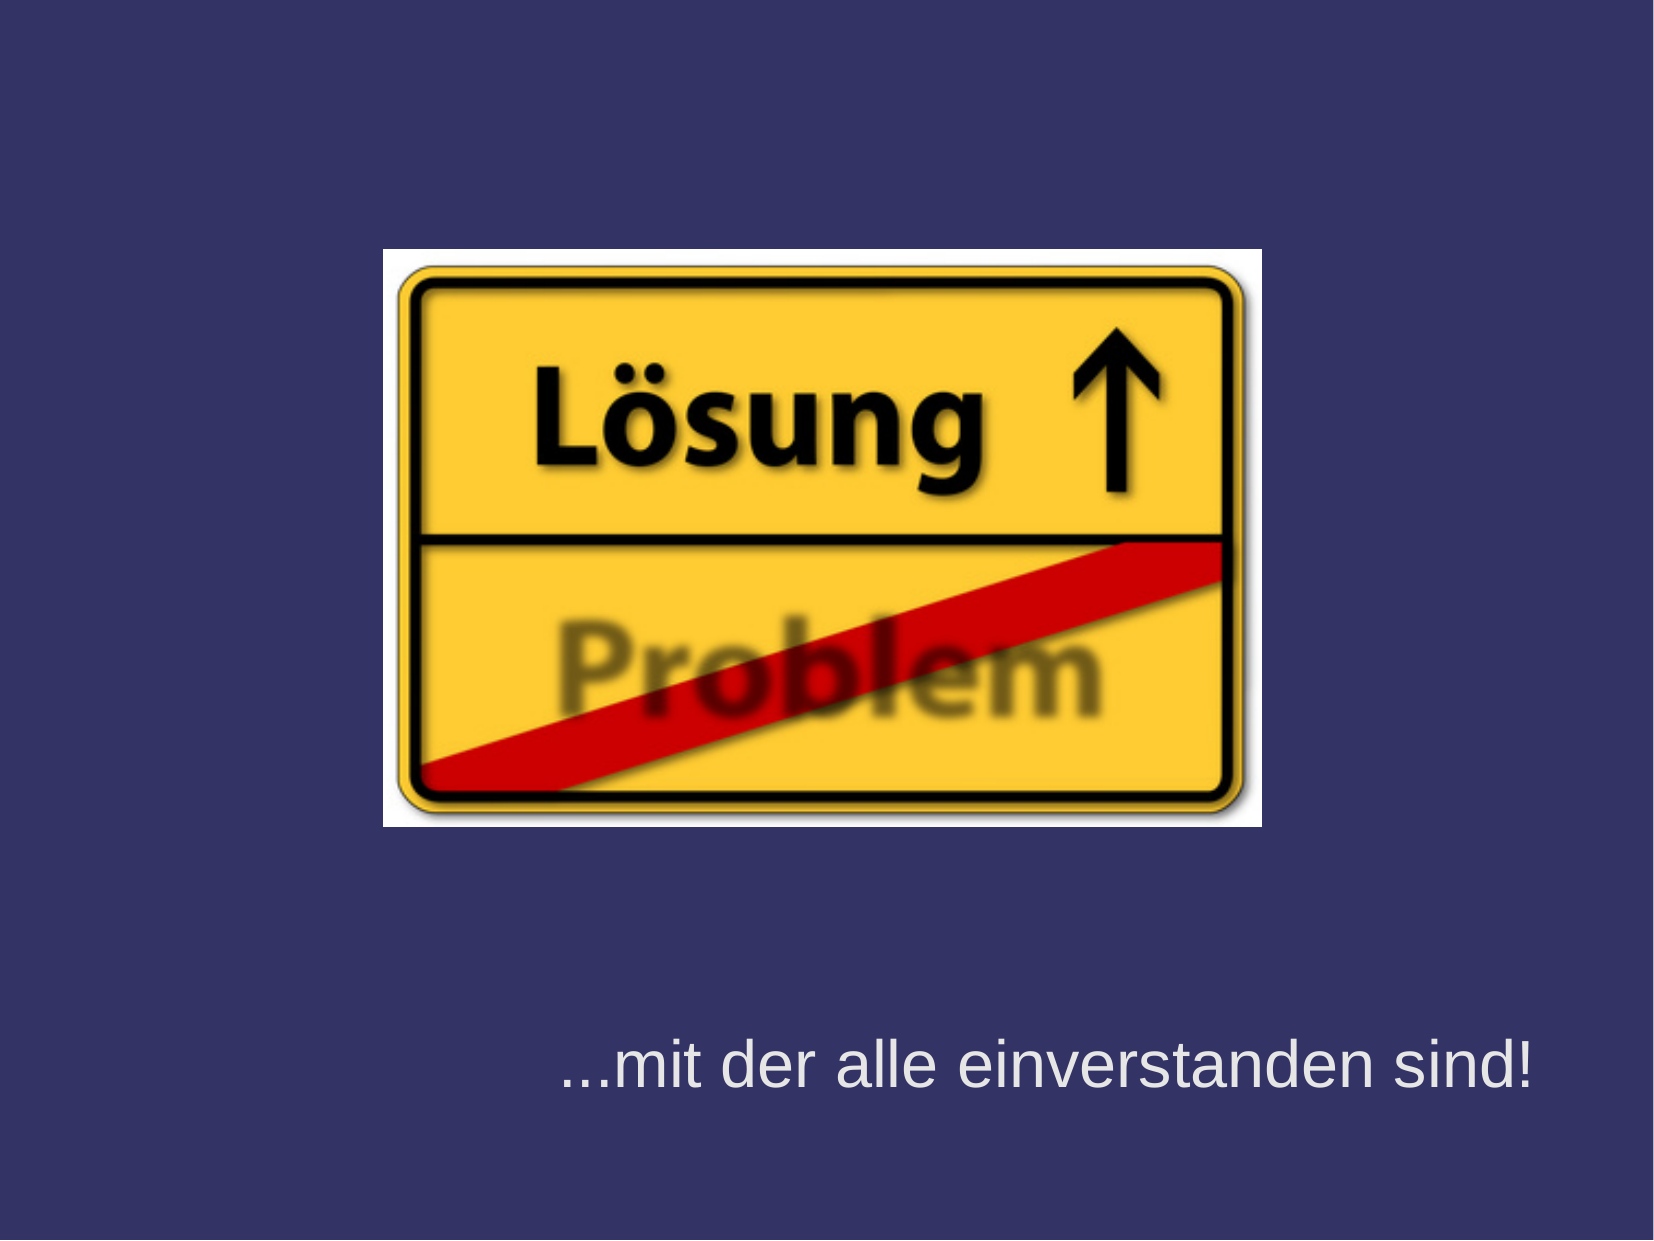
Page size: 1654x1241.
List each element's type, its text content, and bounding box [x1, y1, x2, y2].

picture [383, 249, 1262, 827]
list ...mit der alle einverstanden sind! [144, 88, 1536, 1103]
